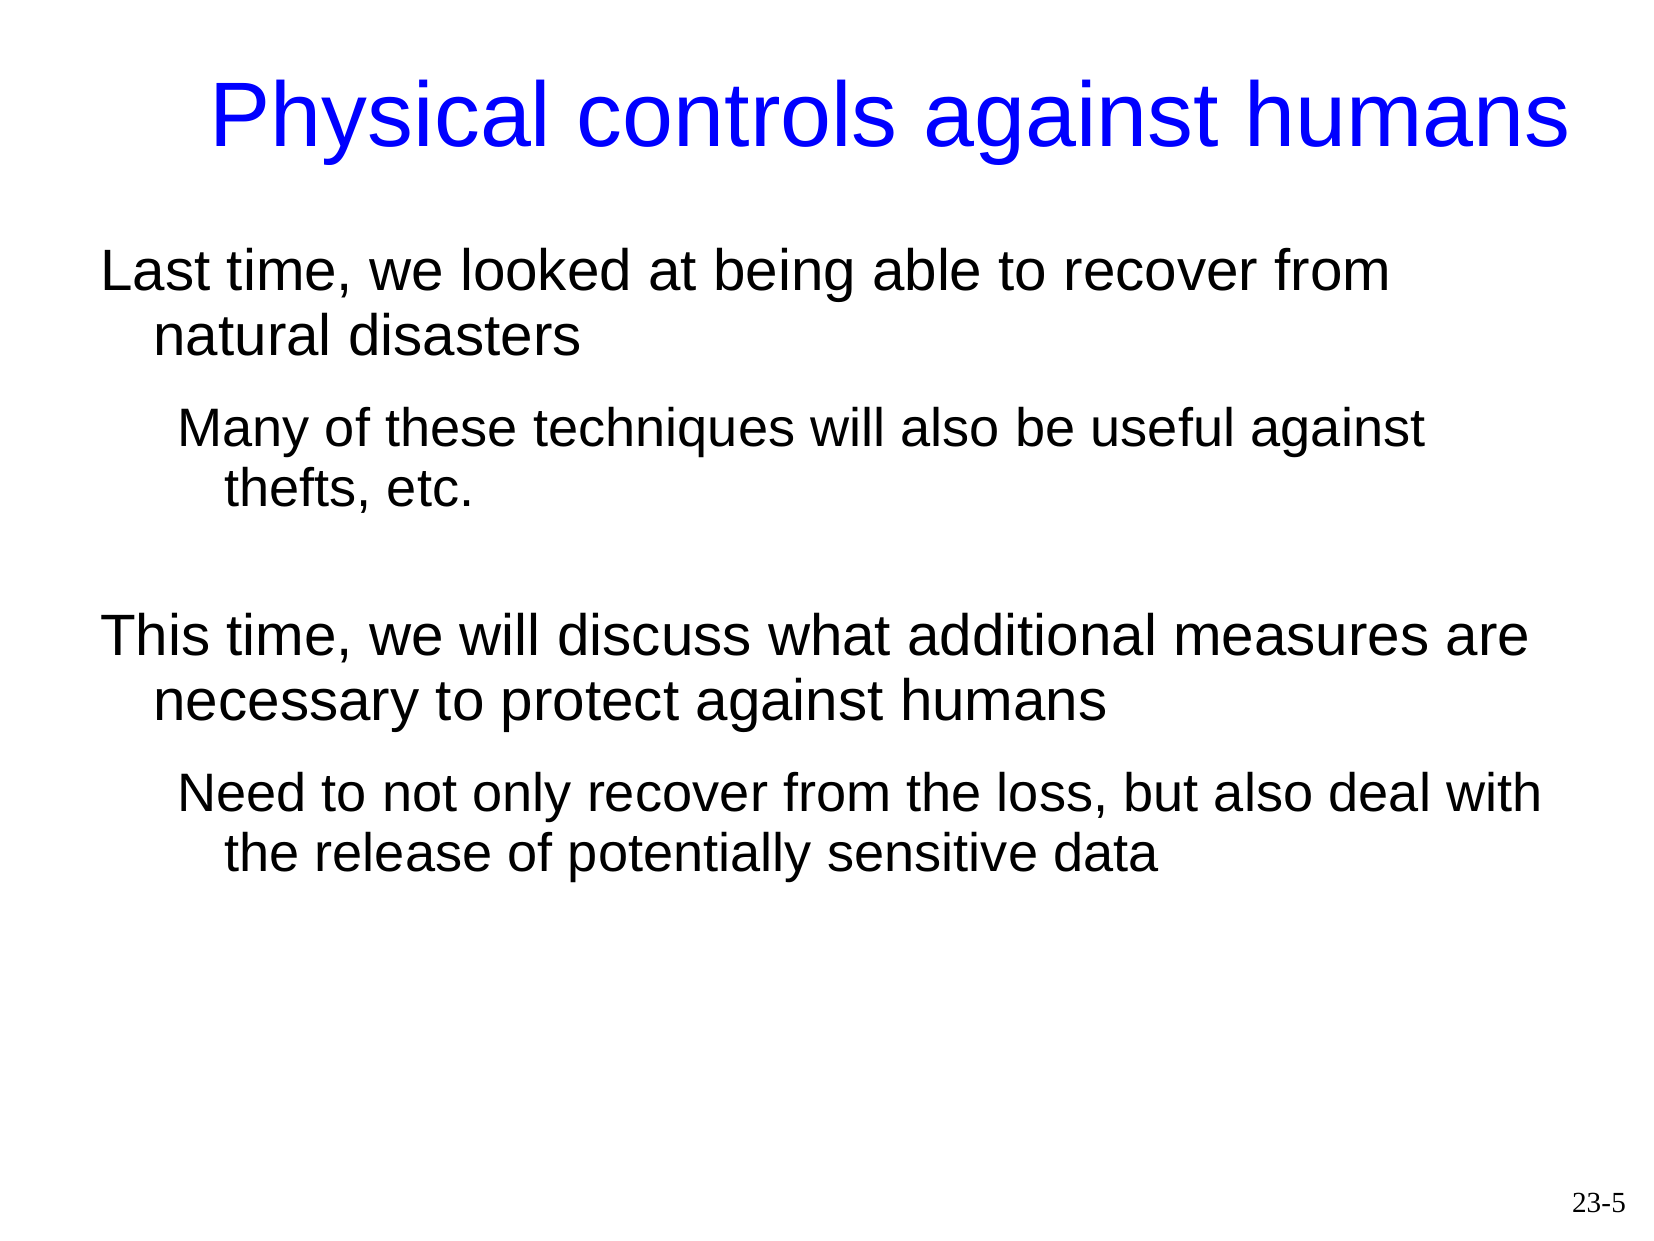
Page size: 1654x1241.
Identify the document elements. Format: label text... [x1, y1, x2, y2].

list Last time, we looked at being able to recover from natural disasters Many of these techniques will also be useful against thefts, etc. This time, we will discuss what additional measures are necessary to protect against humans Need to not only recover from the loss, but also deal with the release of potentially sensitive data [82, 237, 1571, 1156]
title Physical controls against humans [84, 18, 1573, 211]
